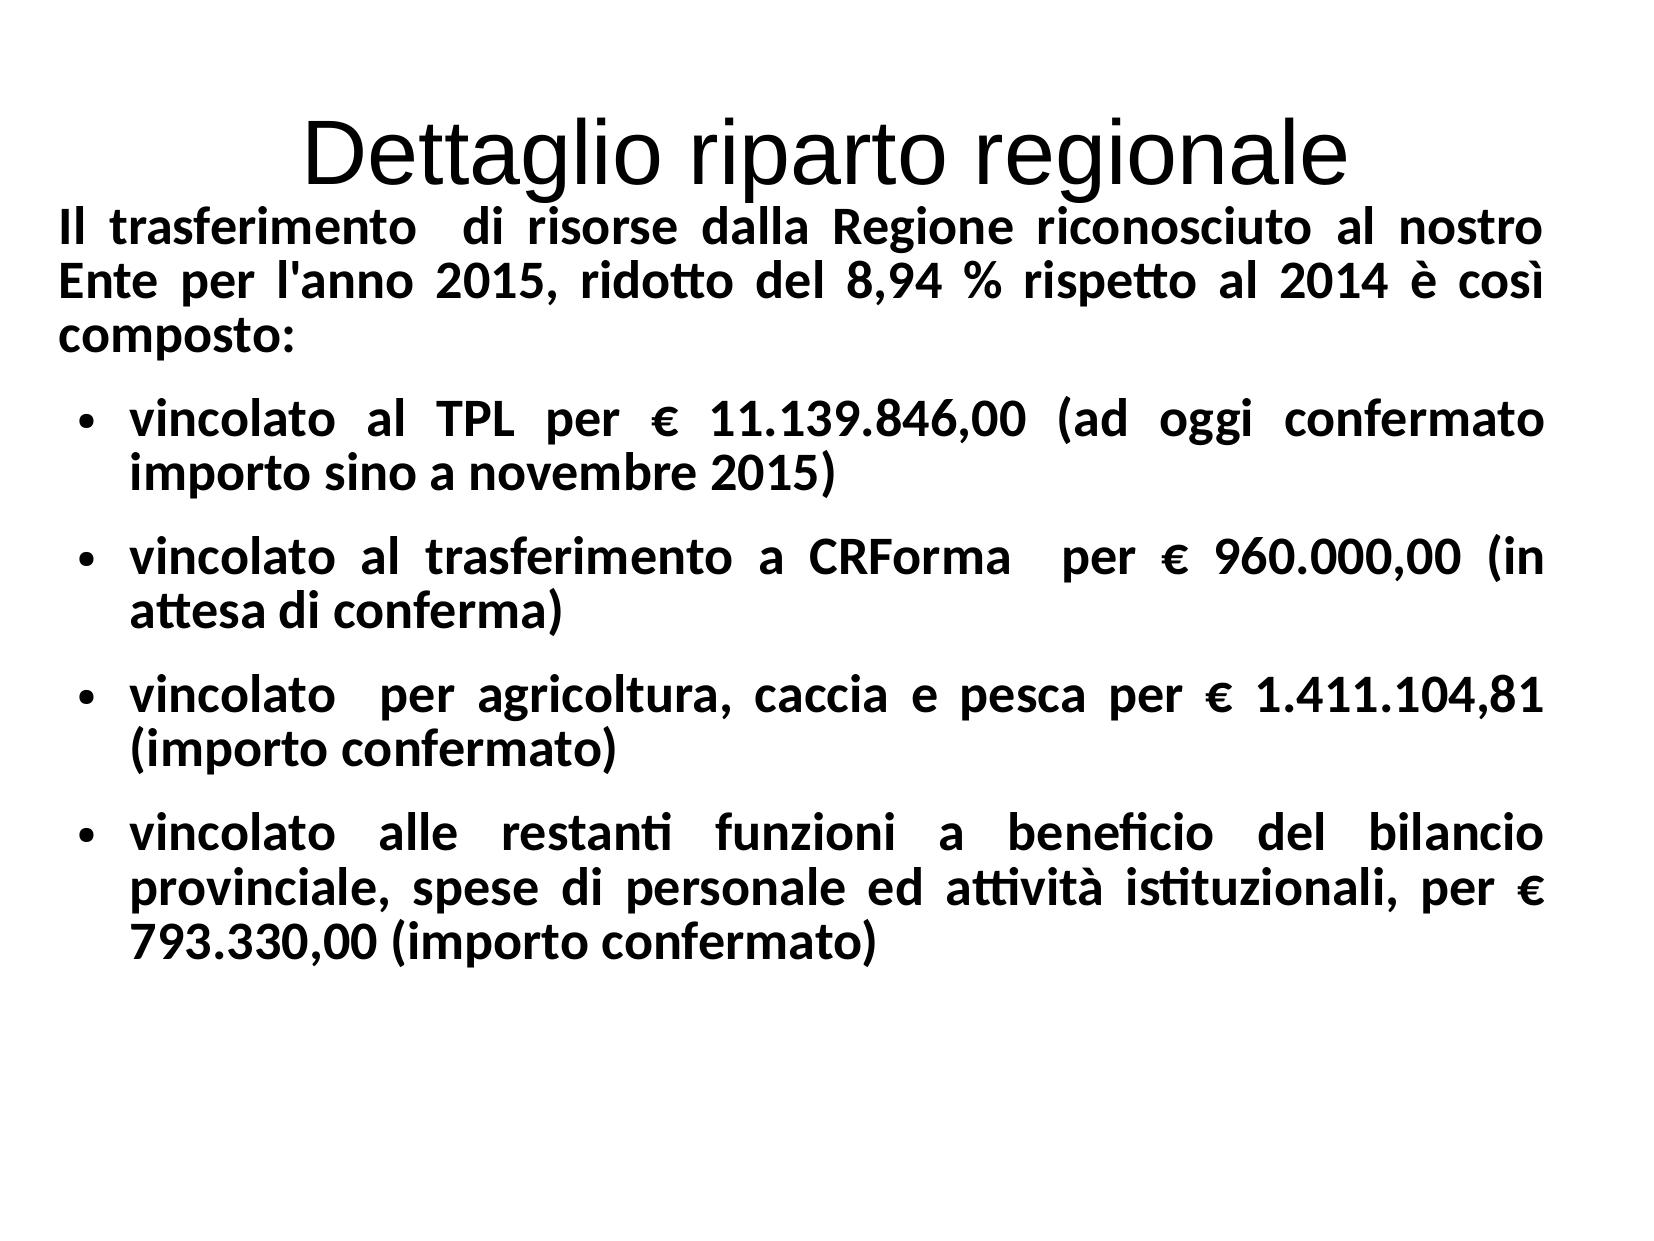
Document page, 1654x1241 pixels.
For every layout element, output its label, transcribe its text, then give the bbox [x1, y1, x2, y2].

list Il trasferimento di risorse dalla Regione riconosciuto al nostro Ente per l'anno 2015, ridotto del 8,94 % rispetto al 2014 è così composto: vincolato al TPL per € 11.139.846,00 (ad oggi confermato importo sino a novembre 2015) vincolato al trasferimento a CRForma per € 960.000,00 (in attesa di conferma) vincolato per agricoltura, caccia e pesca per € 1.411.104,81 (importo confermato) vincolato alle restanti funzioni a beneficio del bilancio provinciale, spese di personale ed attività istituzionali, per € 793.330,00 (importo confermato) [59, 203, 1548, 1241]
title Dettaglio riparto regionale [82, 49, 1571, 257]
